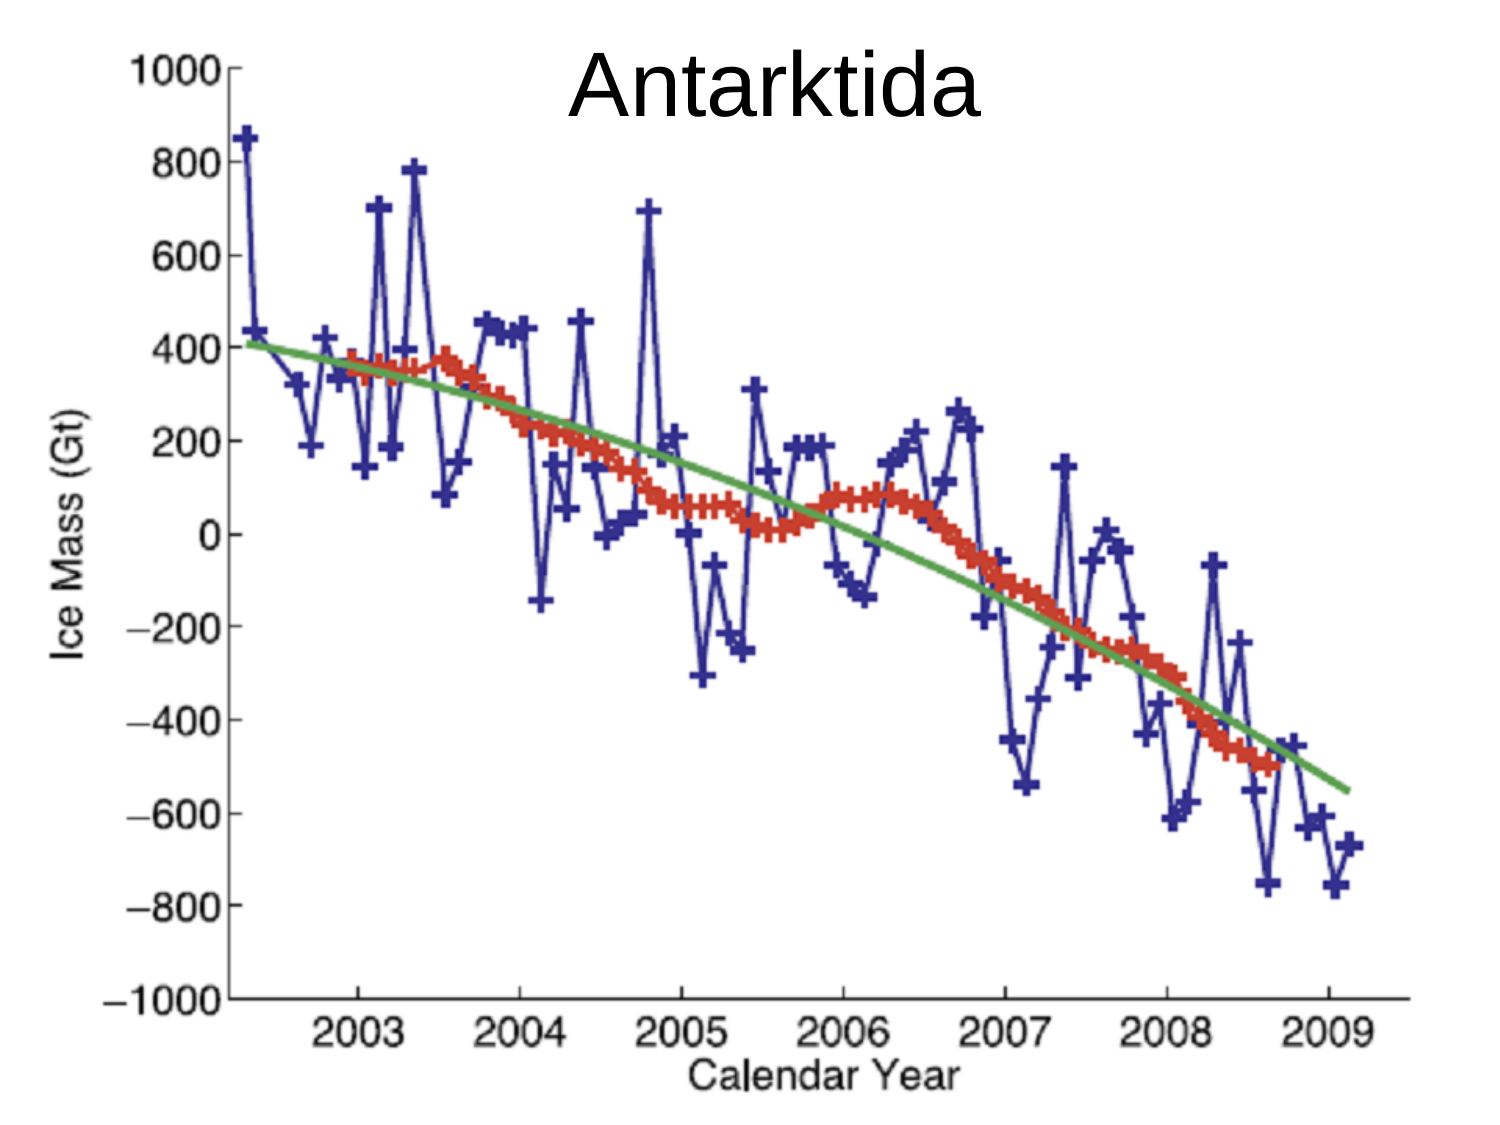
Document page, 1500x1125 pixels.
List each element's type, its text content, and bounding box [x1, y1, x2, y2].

picture [33, 19, 1467, 1104]
title Antarktida [75, 28, 1477, 249]
